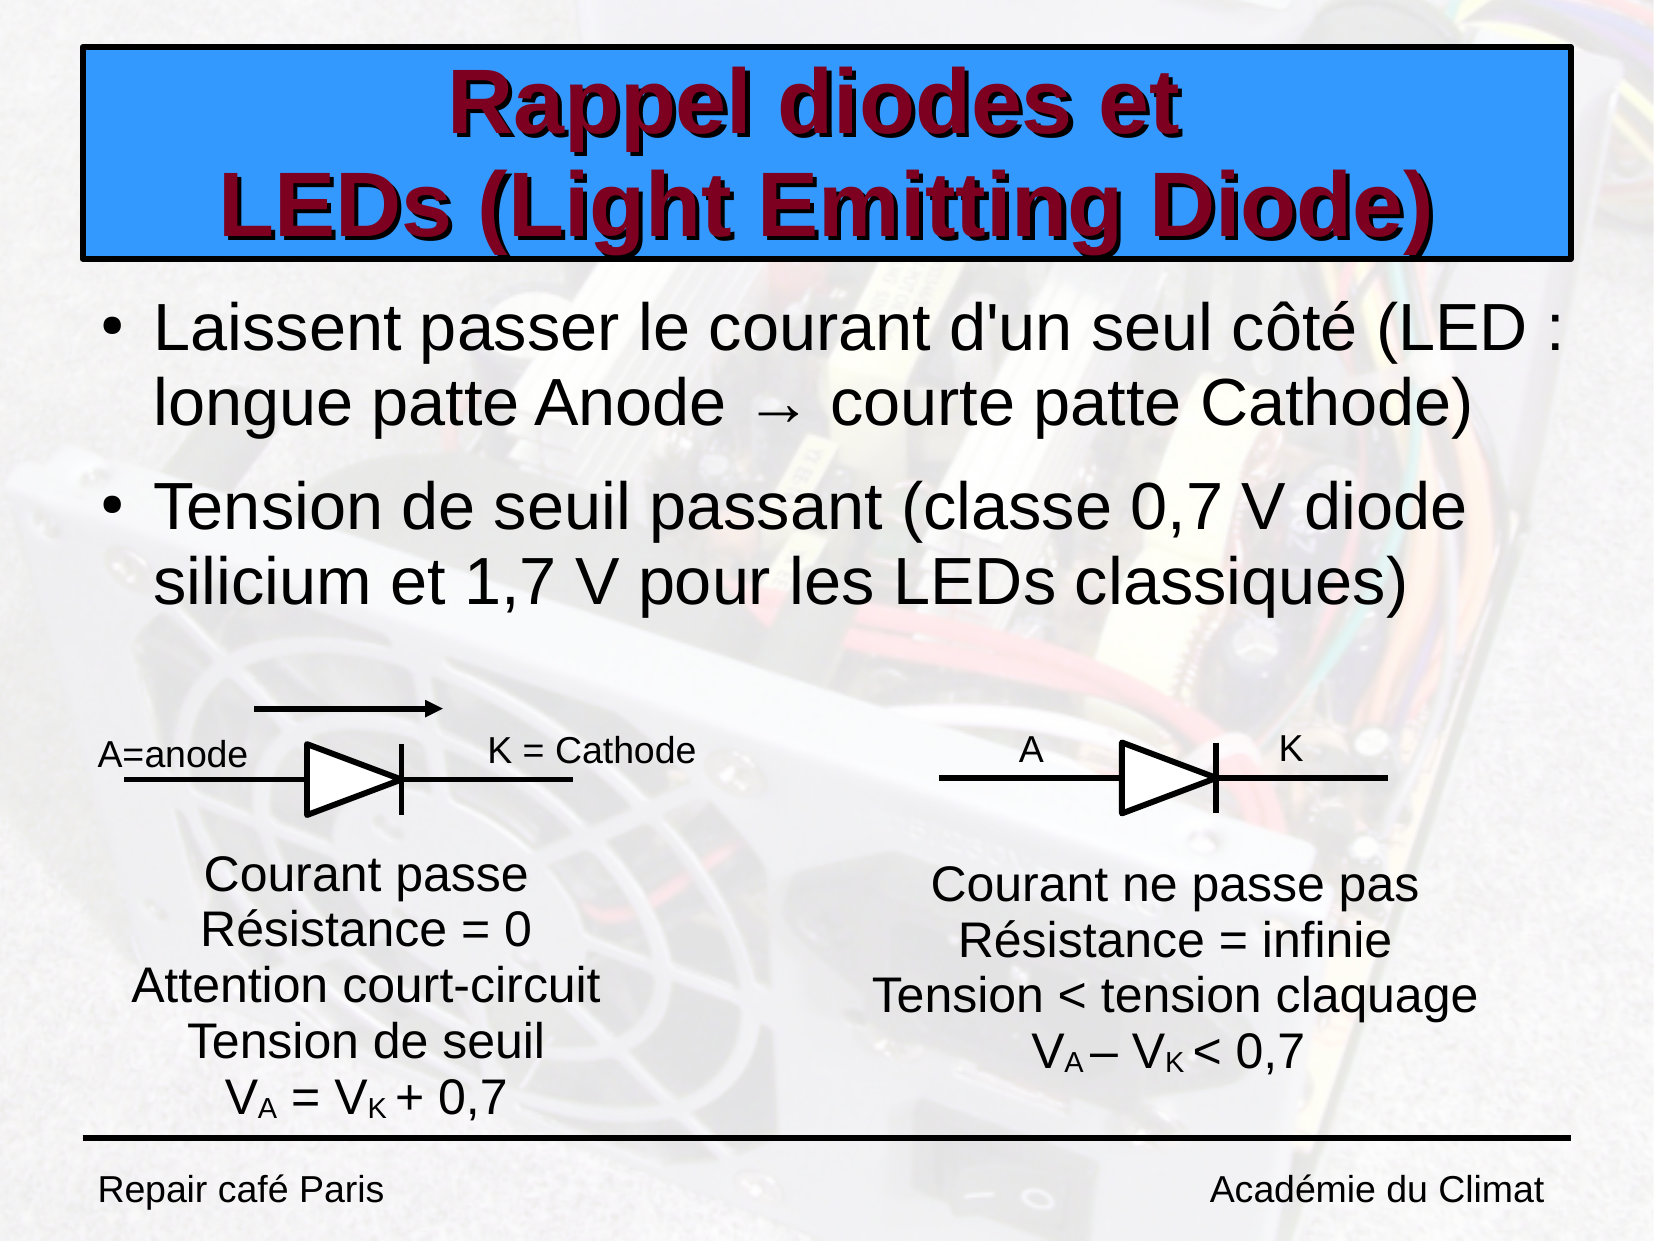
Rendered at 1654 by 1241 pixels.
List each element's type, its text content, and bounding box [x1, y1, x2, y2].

text_box K [1263, 720, 1447, 778]
title Rappel diodes et LEDs (Light Emitting Diode) [82, 47, 1571, 259]
text_box [306, 744, 399, 816]
text_box Repair café Paris Académie du Climat [82, 1161, 1571, 1219]
text_box [1121, 751, 1213, 814]
text_box K = Cathode [472, 722, 733, 780]
text_box A [1003, 721, 1146, 778]
text_box Courant passe Résistance = 0 Attention court-circuit Tension de seuil VA = VK + 0,7 [41, 838, 691, 1188]
list Laissent passer le courant d'un seul côté (LED : longue patte Anode → courte patte Cathode) Tension de seuil passant (classe 0,7 V diode silicium et 1,7 V pour les LEDs classiques) [82, 290, 1571, 634]
text_box Courant ne passe pas Résistance = infinie Tension < tension claquage VA – VK < 0,7 [838, 848, 1512, 1087]
picture [0, 0, 1654, 1241]
text_box A=anode [82, 726, 272, 784]
